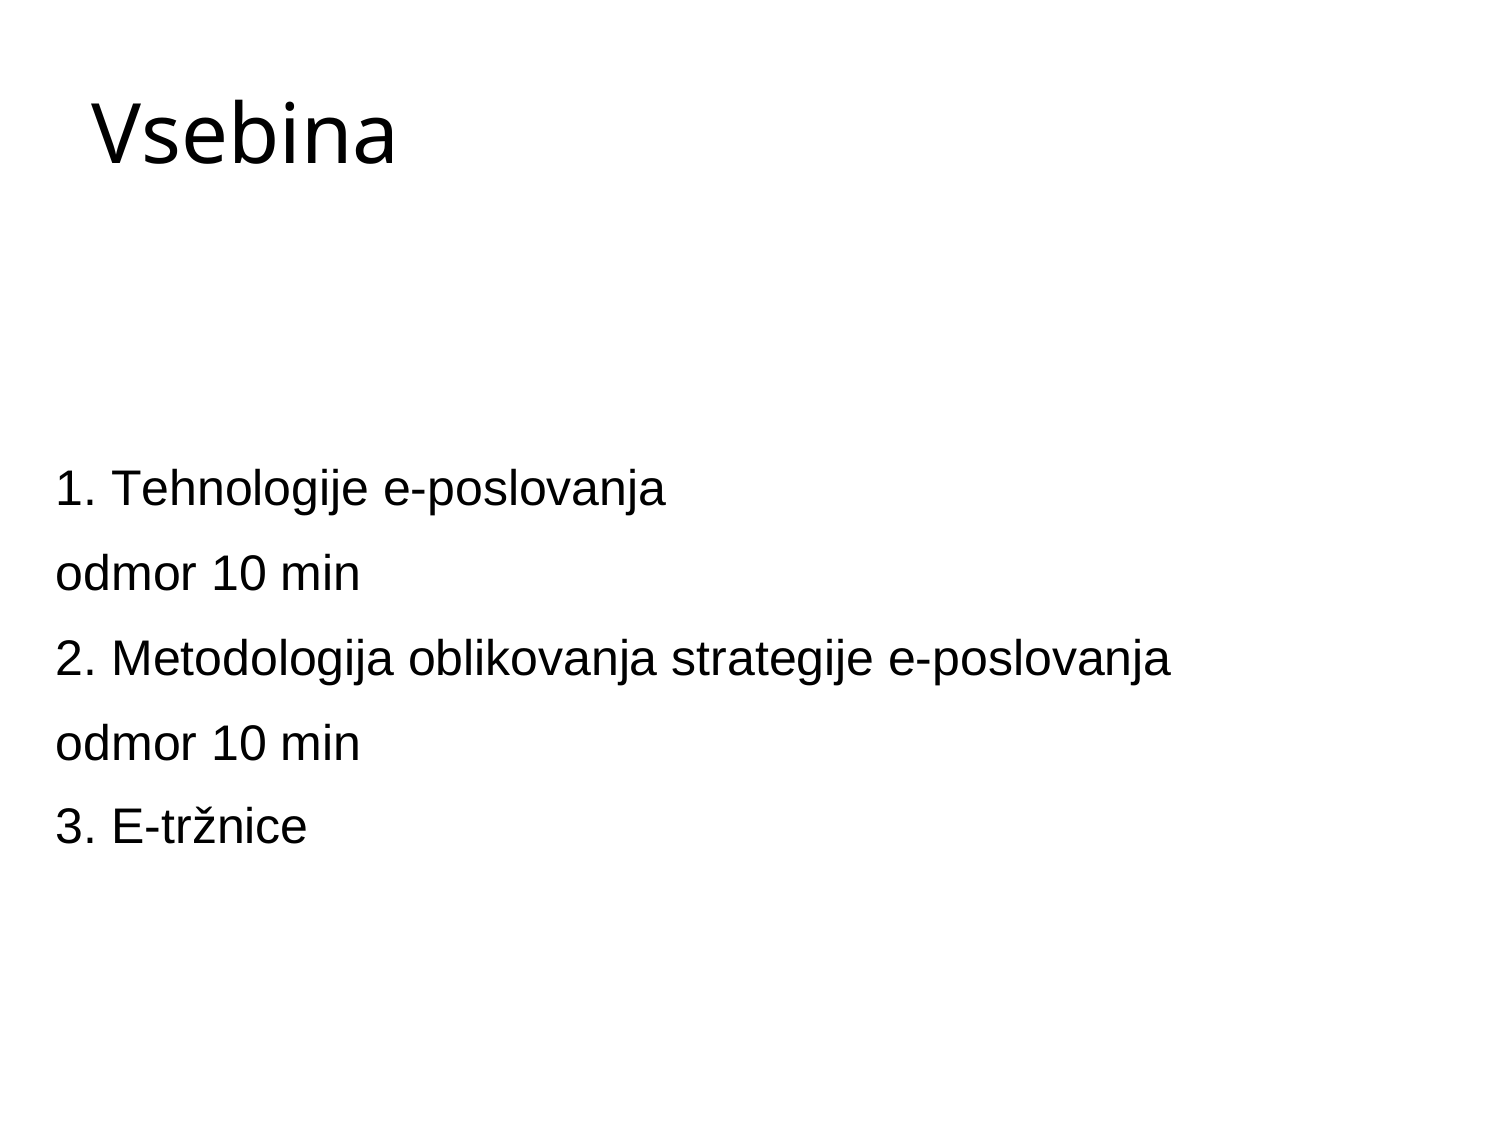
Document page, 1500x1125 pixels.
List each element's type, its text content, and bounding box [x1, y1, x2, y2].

title Vsebina [76, 0, 1427, 188]
text_box 1. Tehnologije e-poslovanja odmor 10 min 2. Metodologija oblikovanja strategije e-poslovanja odmor 10 min 3. E-tržnice [41, 448, 1453, 922]
